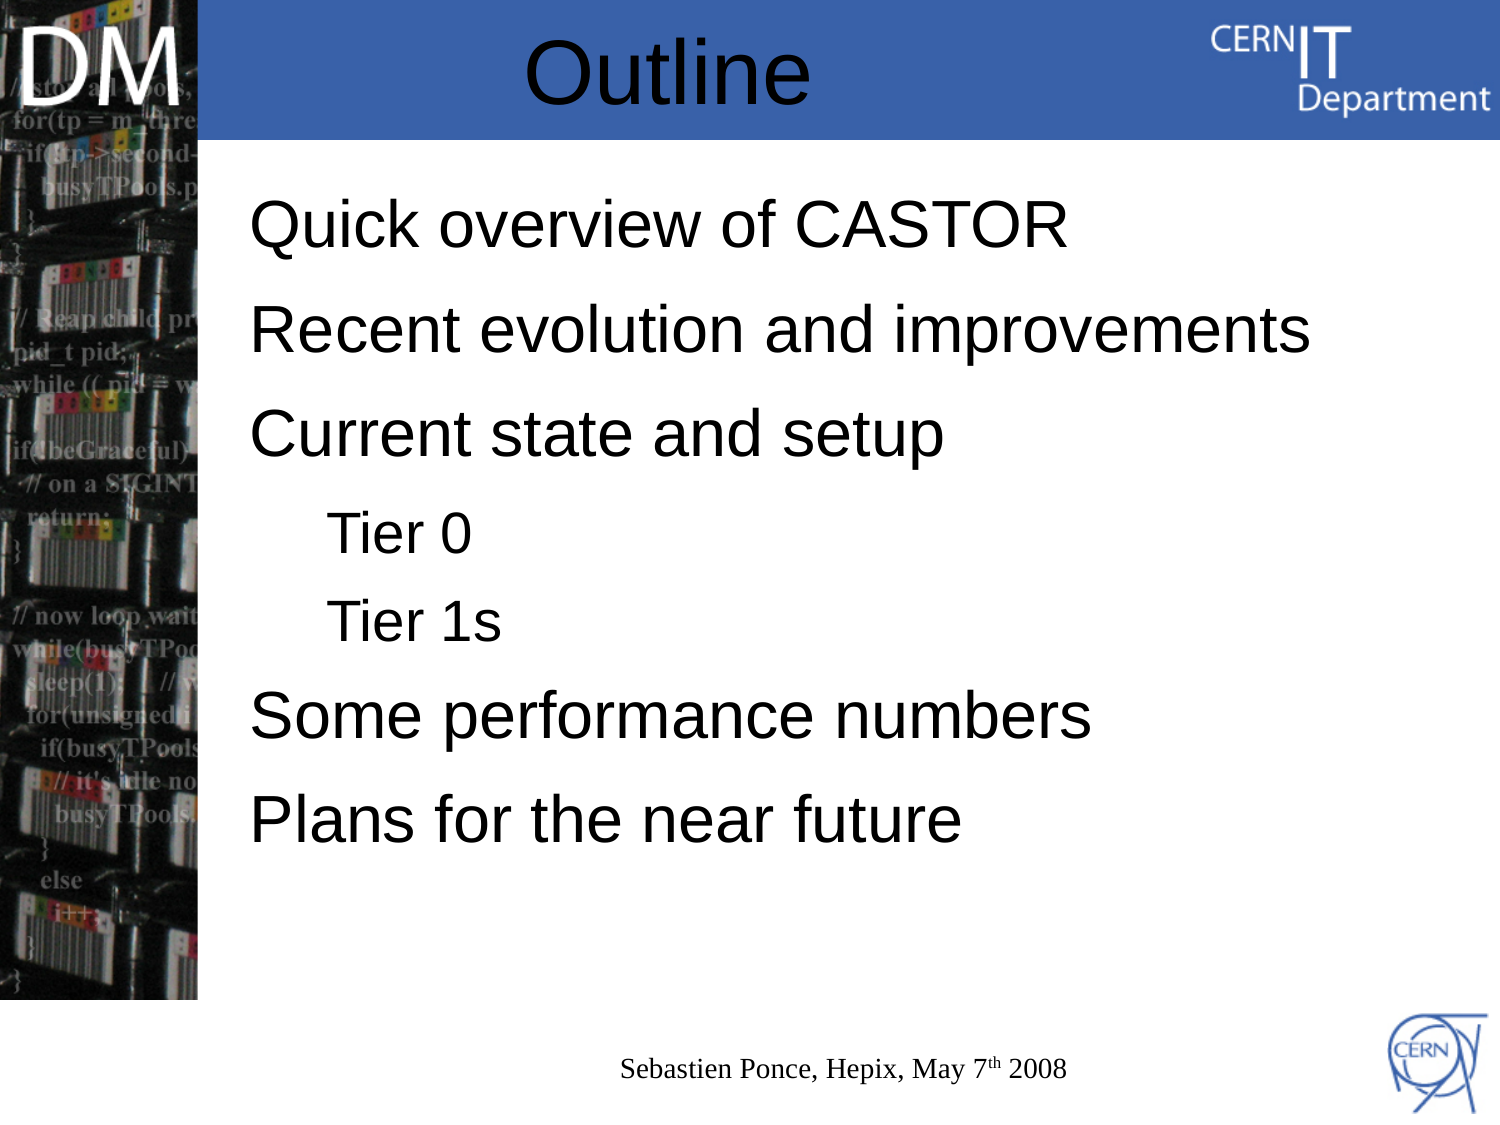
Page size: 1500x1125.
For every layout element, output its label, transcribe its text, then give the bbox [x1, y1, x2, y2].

picture [1387, 1012, 1489, 1114]
list Quick overview of CASTOR Recent evolution and improvements Current state and setup Tier 0 Tier 1s Some performance numbers Plans for the near future [217, 172, 1463, 1013]
title Outline [212, 0, 1125, 138]
picture [198, 0, 1500, 140]
